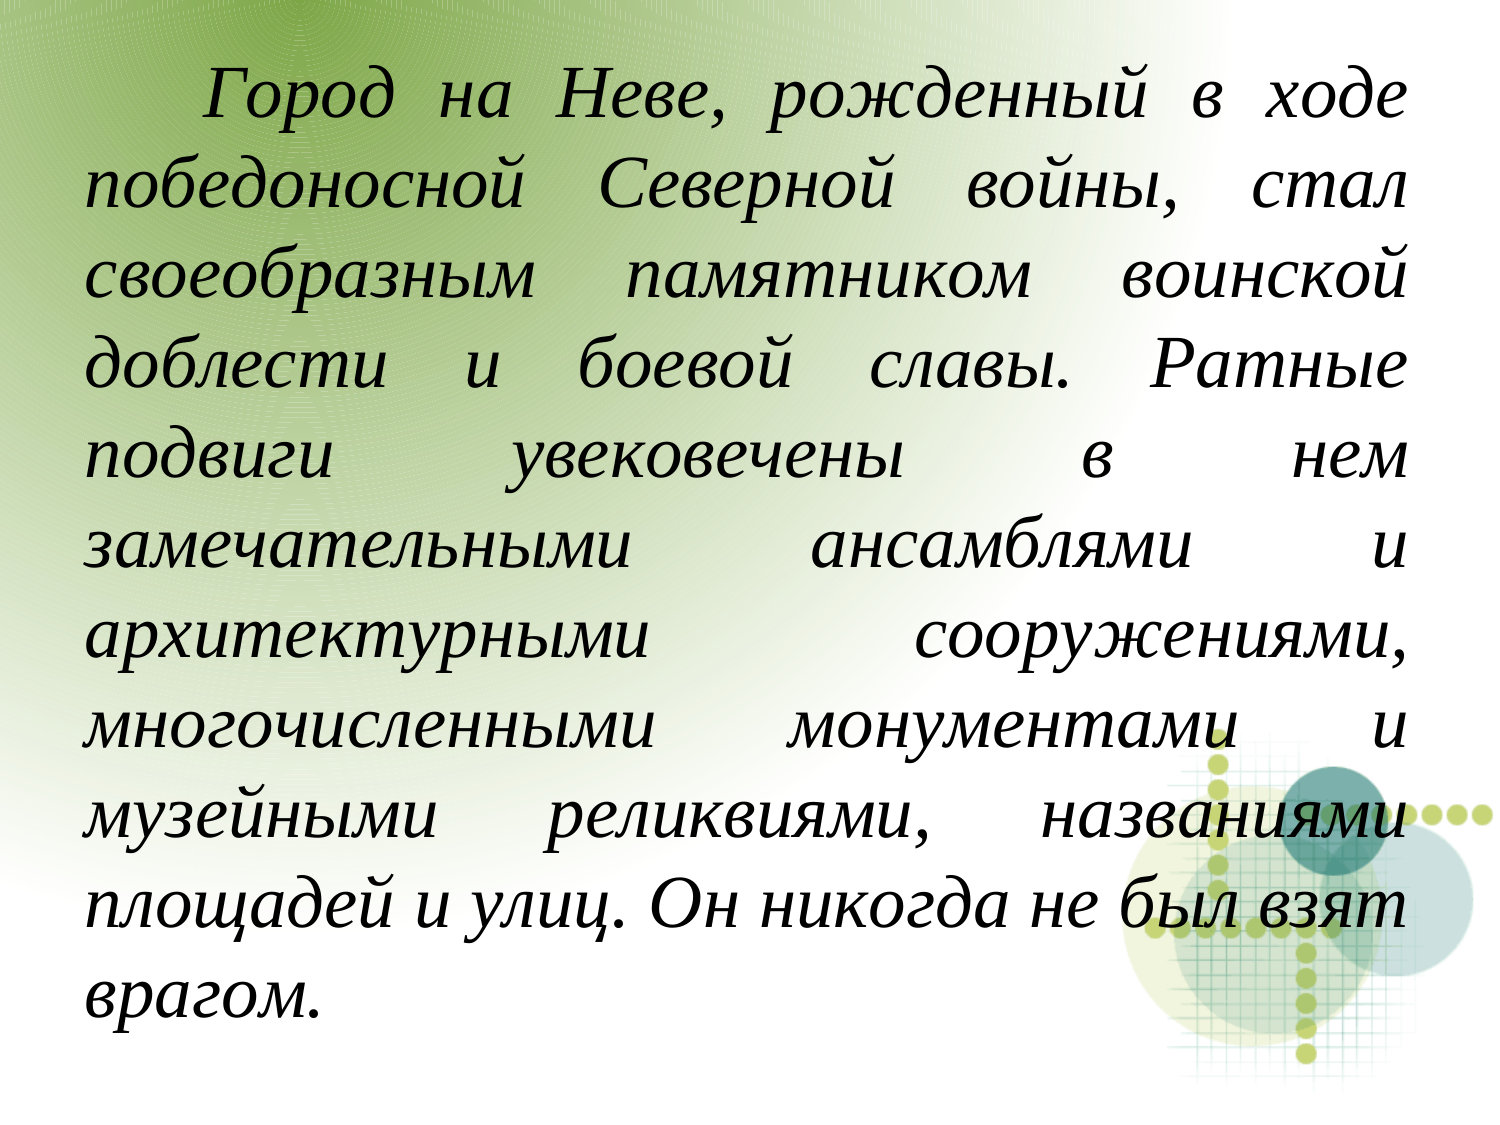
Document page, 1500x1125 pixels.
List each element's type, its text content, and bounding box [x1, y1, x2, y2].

picture [1110, 718, 1500, 1098]
list Город на Неве, рожденный в ходе победоносной Северной войны, стал своеобразным памятником воинской доблести и боевой славы. Ратные подвиги увековечены в нем замечательными ансамблями и архитектурными сооружениями, многочисленными монументами и музейными реликвиями, названиями площадей и улиц. Он никогда не был взят врагом. [70, 35, 1425, 1055]
